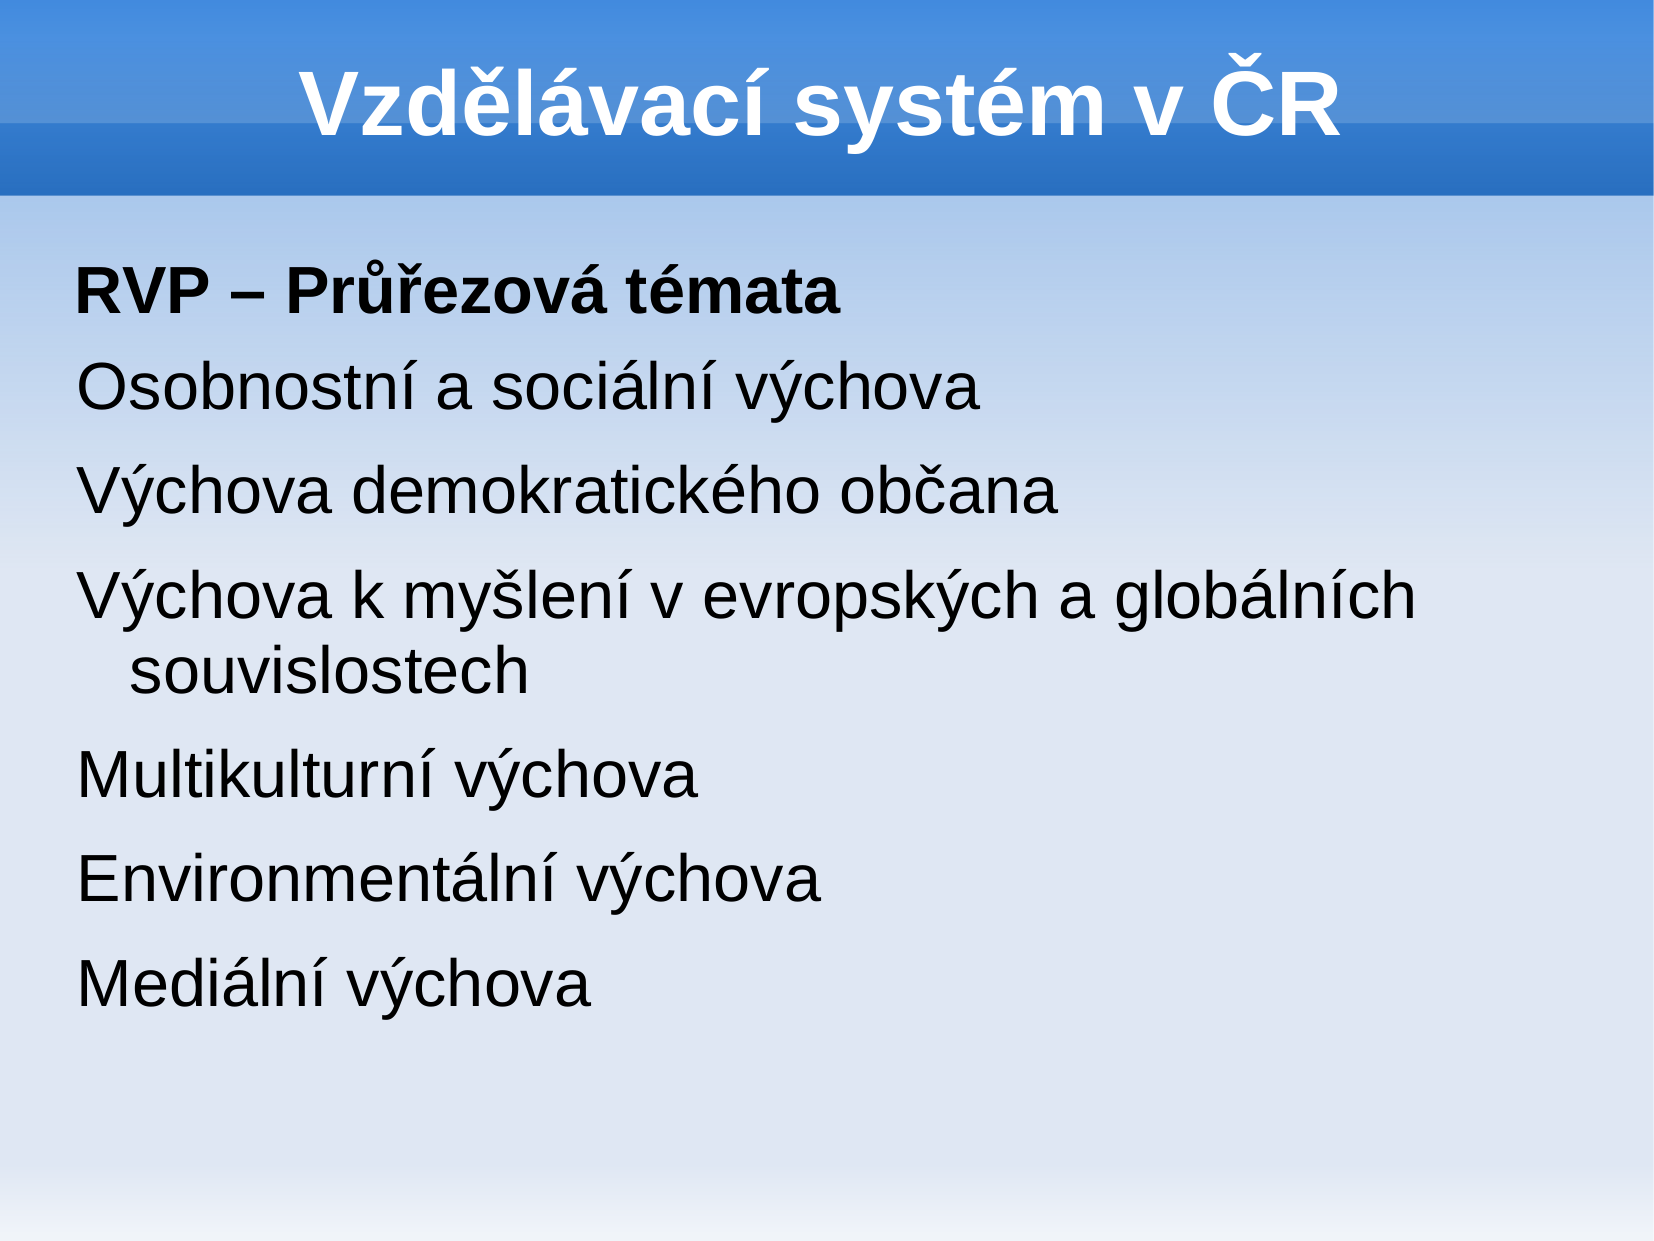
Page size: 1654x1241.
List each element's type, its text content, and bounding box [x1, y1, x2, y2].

title Vzdělávací systém v ČR [76, 0, 1565, 208]
text_box RVP – Průřezová témata [0, 227, 916, 355]
list Osobnostní a sociální výchova Výchova demokratického občana Výchova k myšlení v evropských a globálních souvislostech Multikulturní výchova Environmentální výchova Mediální výchova [59, 349, 1607, 1021]
picture [0, 0, 1654, 1241]
